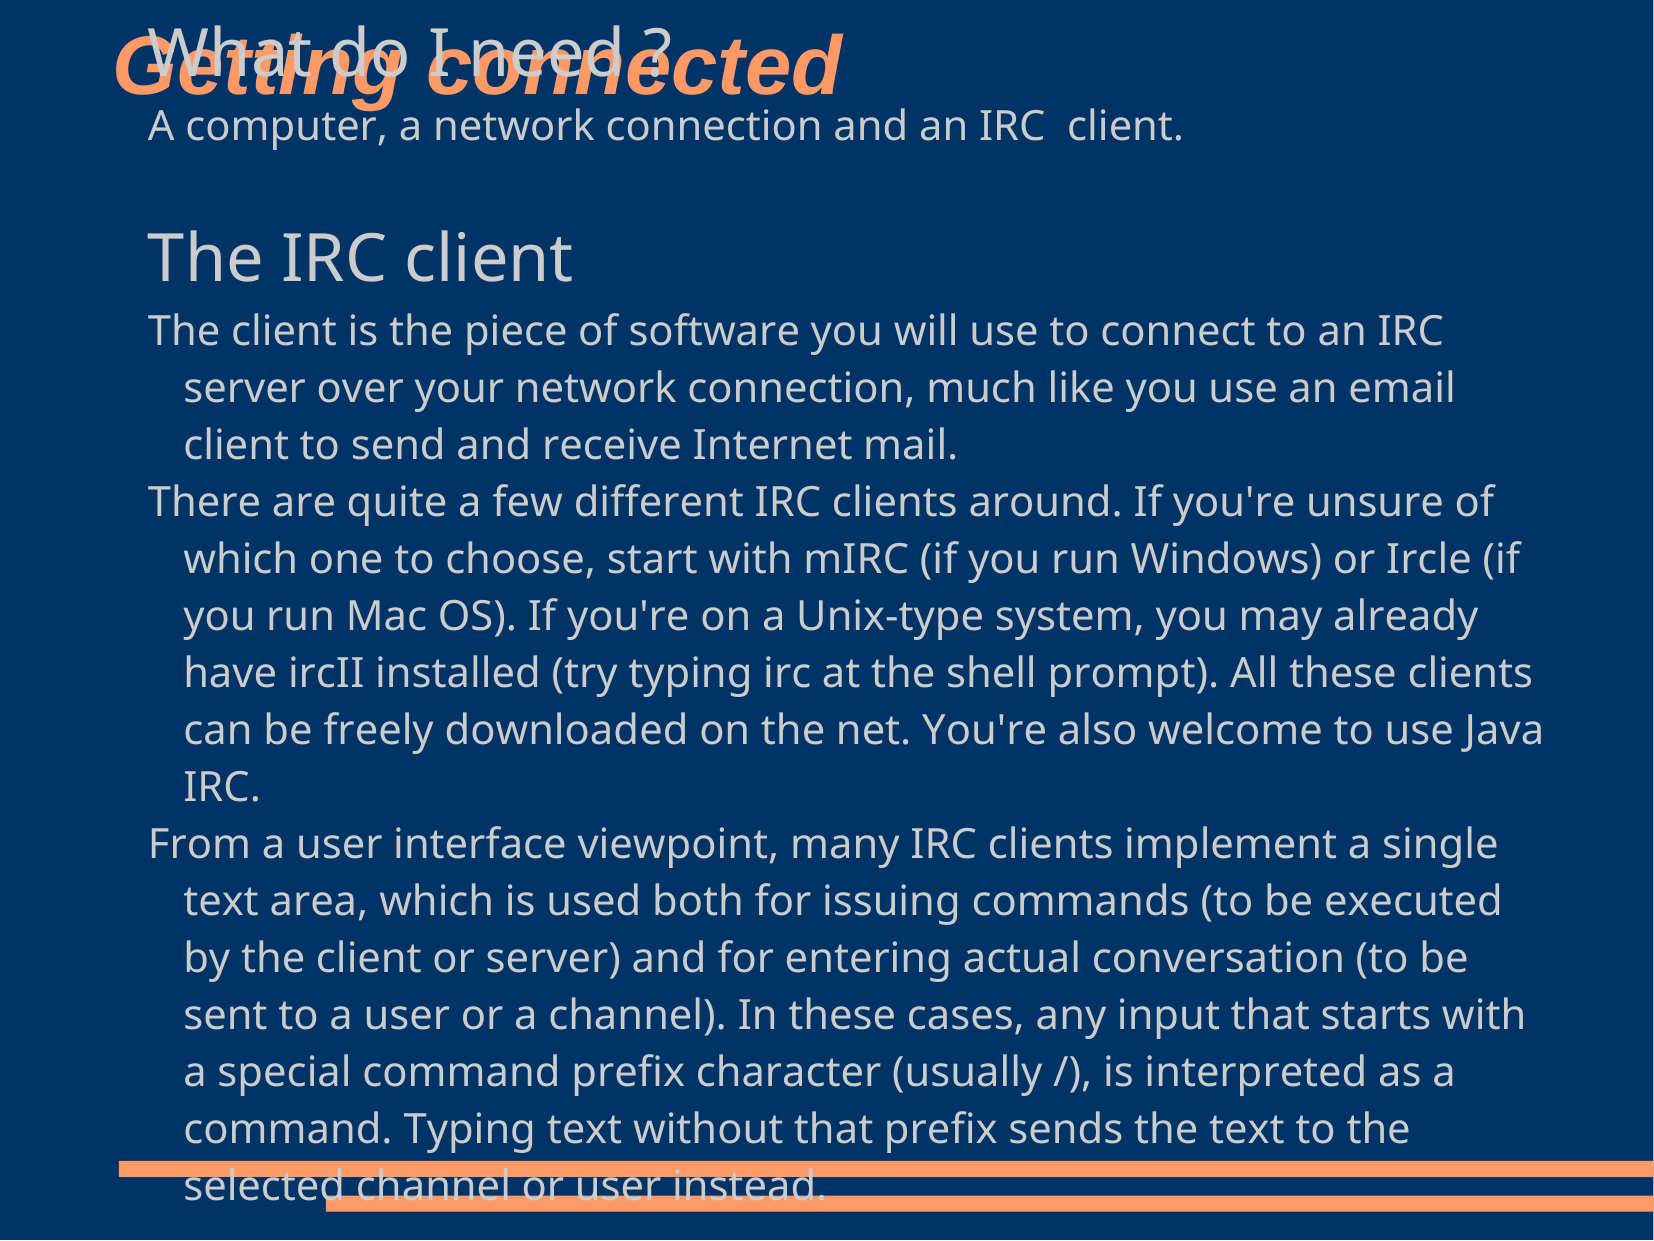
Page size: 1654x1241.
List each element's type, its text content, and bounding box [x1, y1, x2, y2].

subtitle What do I need ? A computer, a network connection and an IRC client. The IRC client The client is the piece of software you will use to connect to an IRC server over your network connection, much like you use an email client to send and receive Internet mail. There are quite a few different IRC clients around. If you're unsure of which one to choose, start with mIRC (if you run Windows) or Ircle (if you run Mac OS). If you're on a Unix-type system, you may already have ircII installed (try typing irc at the shell prompt). All these clients can be freely downloaded on the net. You're also welcome to use Java IRC. From a user interface viewpoint, many IRC clients implement a single text area, which is used both for issuing commands (to be executed by the client or server) and for entering actual conversation (to be sent to a user or a channel). In these cases, any input that starts with a special command prefix character (usually /), is interpreted as a command. Typing text without that prefix sends the text to the selected channel or user instead. [112, 124, 1552, 1156]
title Getting connected [112, 0, 1525, 124]
